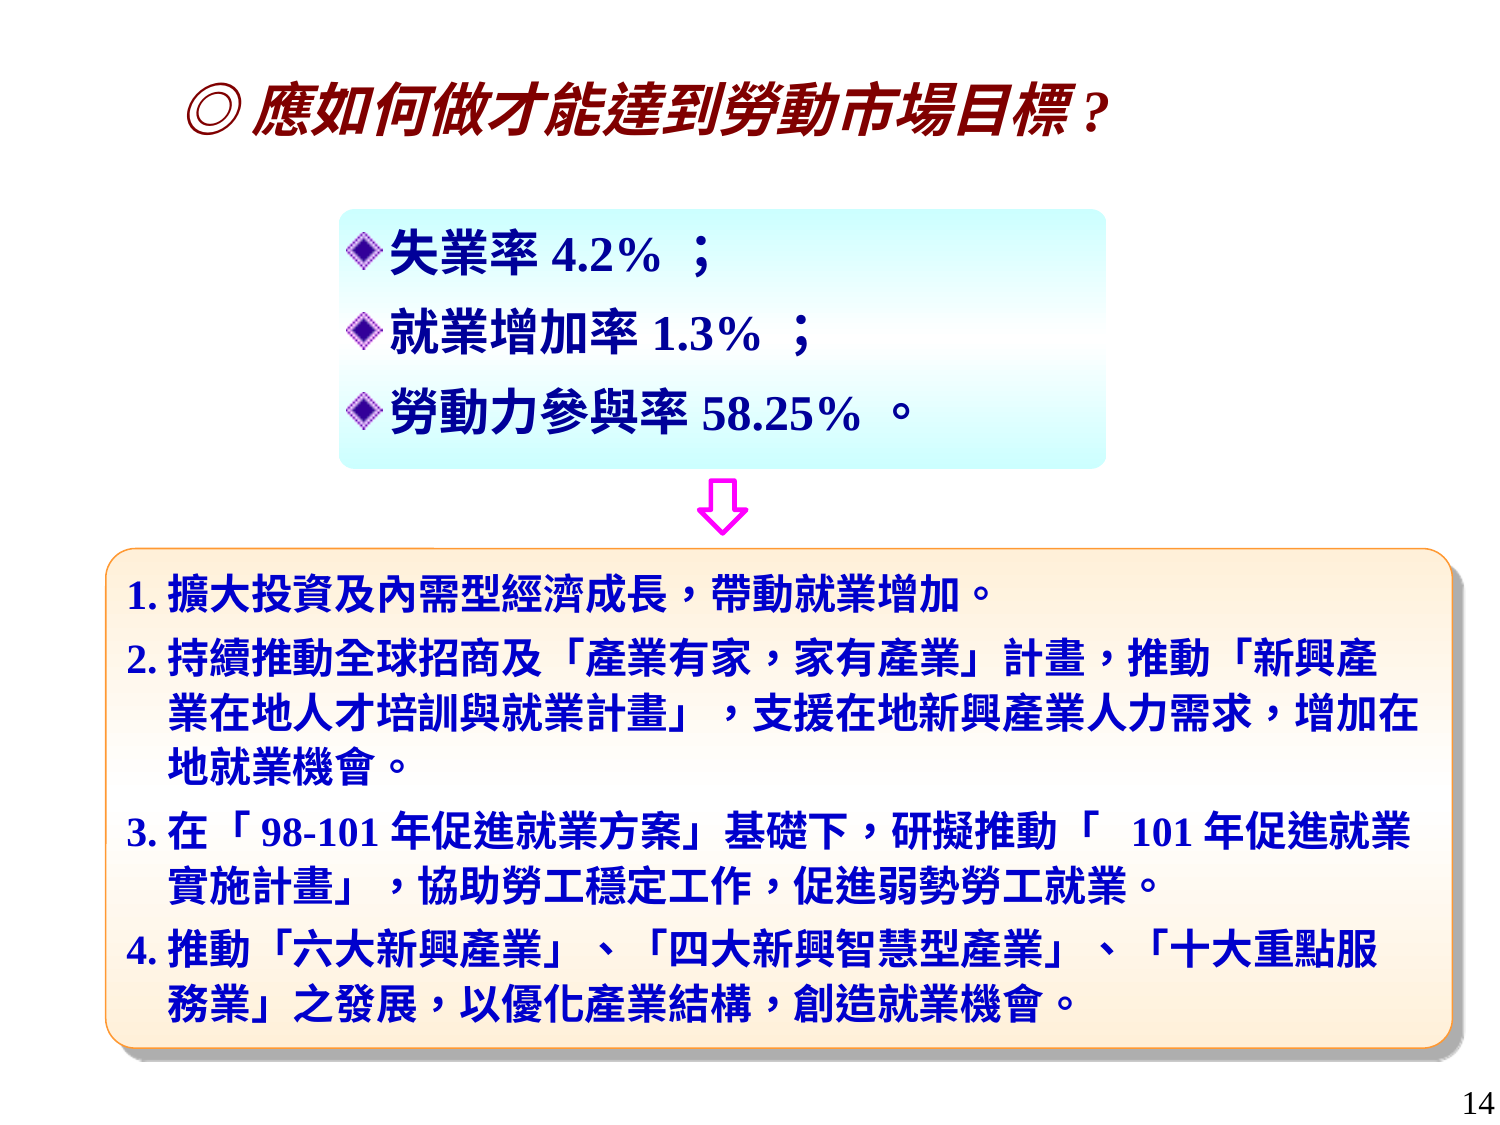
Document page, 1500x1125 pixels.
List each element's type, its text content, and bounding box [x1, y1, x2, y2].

text_box 1.擴大投資及內需型經濟成長，帶動就業增加。 2.持續推動全球招商及「產業有家，家有產業」計畫，推動「新興產 業在地人才培訓與就業計畫」，支援在地新興產業人力需求，增加在地就業機會。 3.在「98-101年促進就業方案」基礎下，研擬推動「 101年促進就業實施計畫」，協助勞工穩定工作，促進弱勢勞工就業。 4.推動「六大新興產業」、「四大新興智慧型產業」、「十大重點服 務業」之發展，以優化產業結構，創造就業機會。 [105, 548, 1453, 1049]
picture [346, 312, 383, 350]
text_box ◎應如何做才能達到勞動市場目標? [164, 61, 1258, 152]
text_box 失業率4.2%； 就業增加率1.3%； 勞動力參與率58.25%。 [338, 208, 1107, 469]
picture [346, 392, 383, 430]
picture [346, 232, 383, 270]
text_box <編號> [1446, 1062, 1500, 1125]
